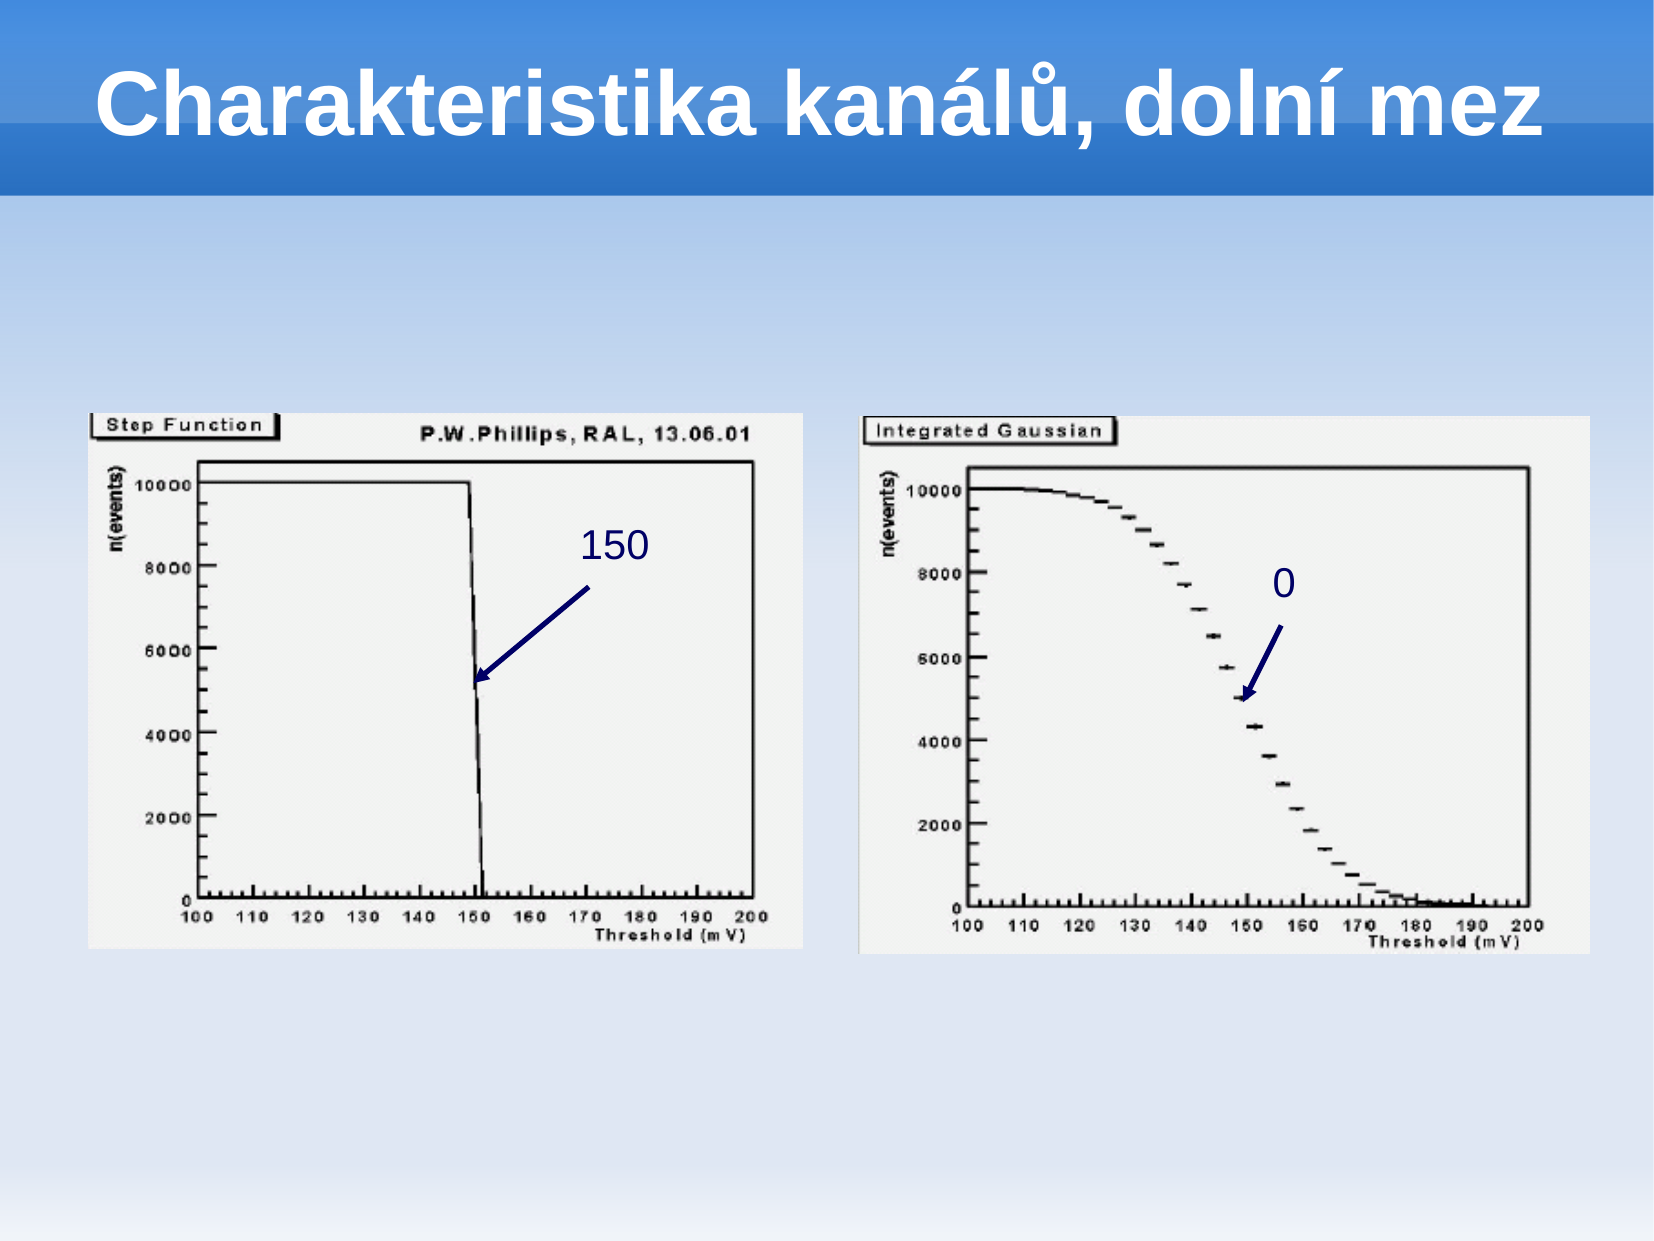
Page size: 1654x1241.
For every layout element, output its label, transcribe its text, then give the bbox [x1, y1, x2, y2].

title Charakteristika kanálů, dolní mez [76, 0, 1565, 208]
chart [88, 413, 803, 949]
picture [0, 0, 1654, 1241]
chart [858, 417, 1590, 954]
text_box 150 [550, 509, 705, 576]
text_box 0 [1242, 548, 1320, 614]
